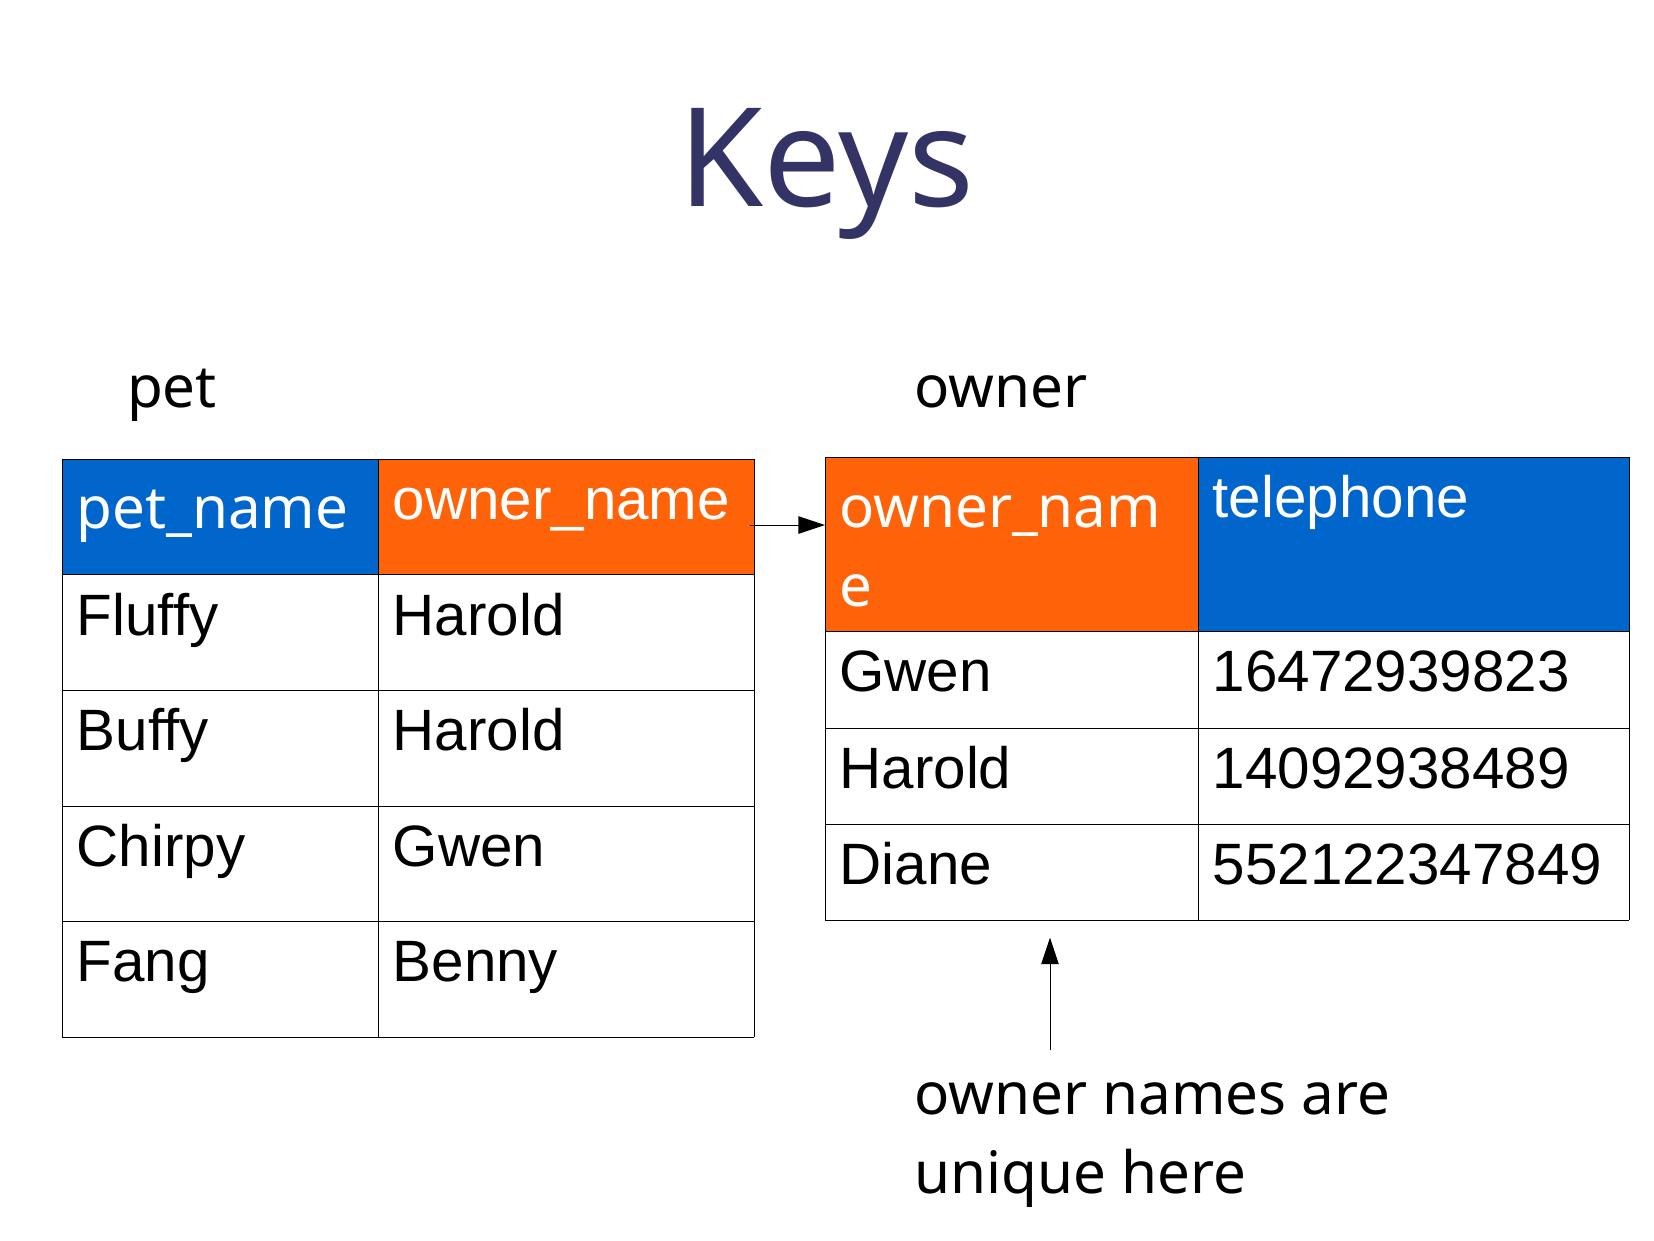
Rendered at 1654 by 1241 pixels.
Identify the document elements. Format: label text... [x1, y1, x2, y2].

table_cell Diane [826, 825, 1198, 920]
table_cell 552122347849 [1199, 825, 1629, 920]
table_header owner_name [379, 460, 754, 574]
table_cell Chirpy [63, 807, 378, 921]
text_box owner [900, 337, 1313, 424]
table_cell Fluffy [63, 575, 378, 690]
table_cell Benny [379, 922, 754, 1037]
table_cell Harold [379, 575, 754, 690]
table_cell 14092938489 [1199, 729, 1629, 824]
table_cell Gwen [379, 807, 754, 921]
table_cell 16472939823 [1199, 632, 1629, 728]
table_header telephone [1199, 458, 1629, 631]
table_cell Fang [63, 922, 378, 1037]
text_box pet [112, 337, 526, 424]
table_header pet_name [63, 460, 378, 574]
table_cell Buffy [63, 691, 378, 806]
table_cell Harold [826, 729, 1198, 824]
table_header owner_name [826, 458, 1198, 631]
text_box owner names are unique here [900, 1044, 1438, 1201]
table_cell Gwen [826, 632, 1198, 728]
title Keys [82, 49, 1571, 257]
table_cell Harold [379, 691, 754, 806]
